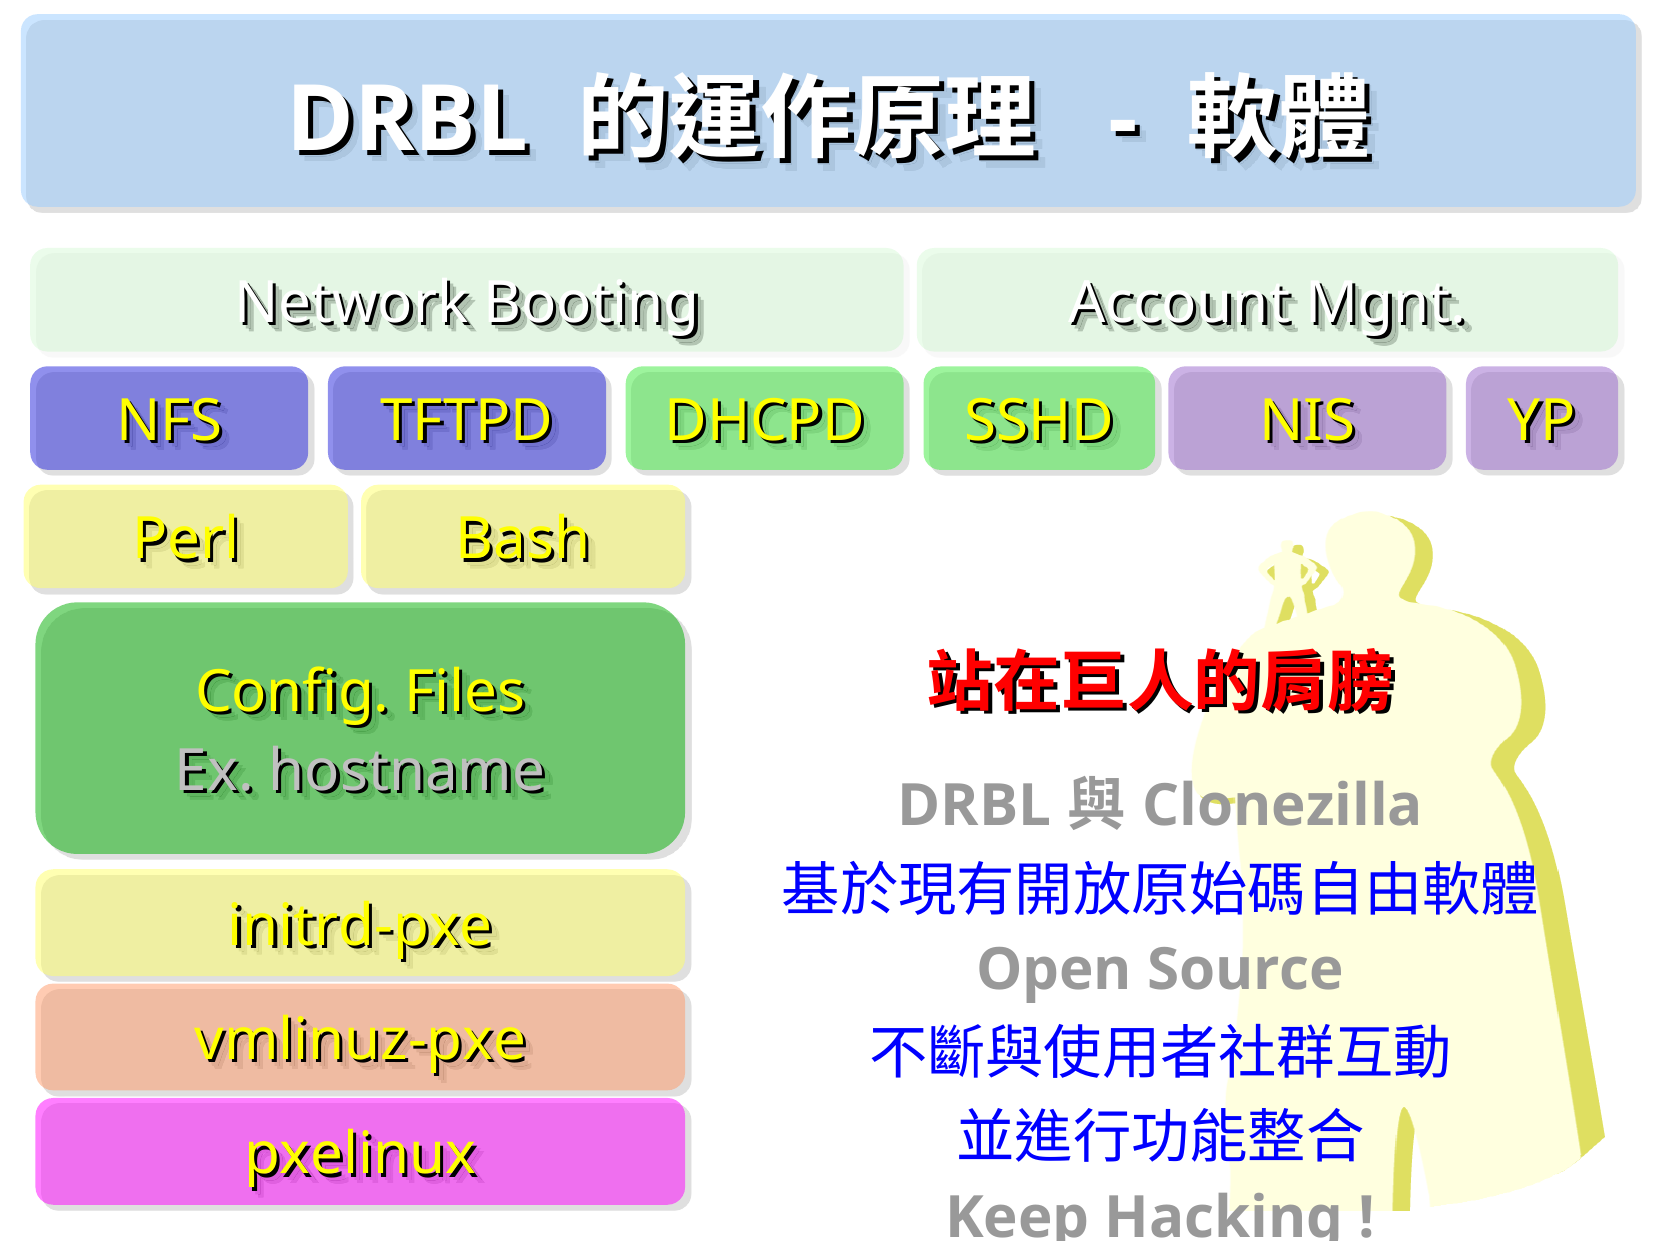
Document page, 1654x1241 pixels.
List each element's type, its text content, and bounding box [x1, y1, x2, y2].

text_box YP [1465, 366, 1619, 470]
text_box TFTPD [327, 366, 607, 470]
text_box Perl [23, 484, 348, 589]
text_box 站在巨人的肩膀 DRBL與Clonezilla 基於現有開放原始碼自由軟體 Open Source 不斷與使用者社群互動 並進行功能整合 Keep Hacking ! [732, 620, 1589, 1201]
text_box Account Mgnt. [916, 247, 1619, 352]
text_box pxelinux [35, 1097, 686, 1205]
text_box NFS [30, 366, 309, 470]
text_box DRBL 的運作原理 - 軟體 [20, 14, 1636, 207]
text_box Bash [361, 484, 686, 589]
picture [1181, 490, 1613, 1211]
picture [1181, 1201, 1219, 1211]
text_box vmlinuz-pxe [35, 983, 686, 1091]
text_box Config. Files Ex. hostname [35, 602, 686, 854]
picture [1227, 1201, 1362, 1211]
text_box SSHD [923, 366, 1156, 470]
text_box NIS [1168, 366, 1447, 470]
text_box DHCPD [625, 366, 904, 470]
text_box Network Booting [30, 247, 904, 352]
text_box initrd-pxe [35, 869, 686, 977]
